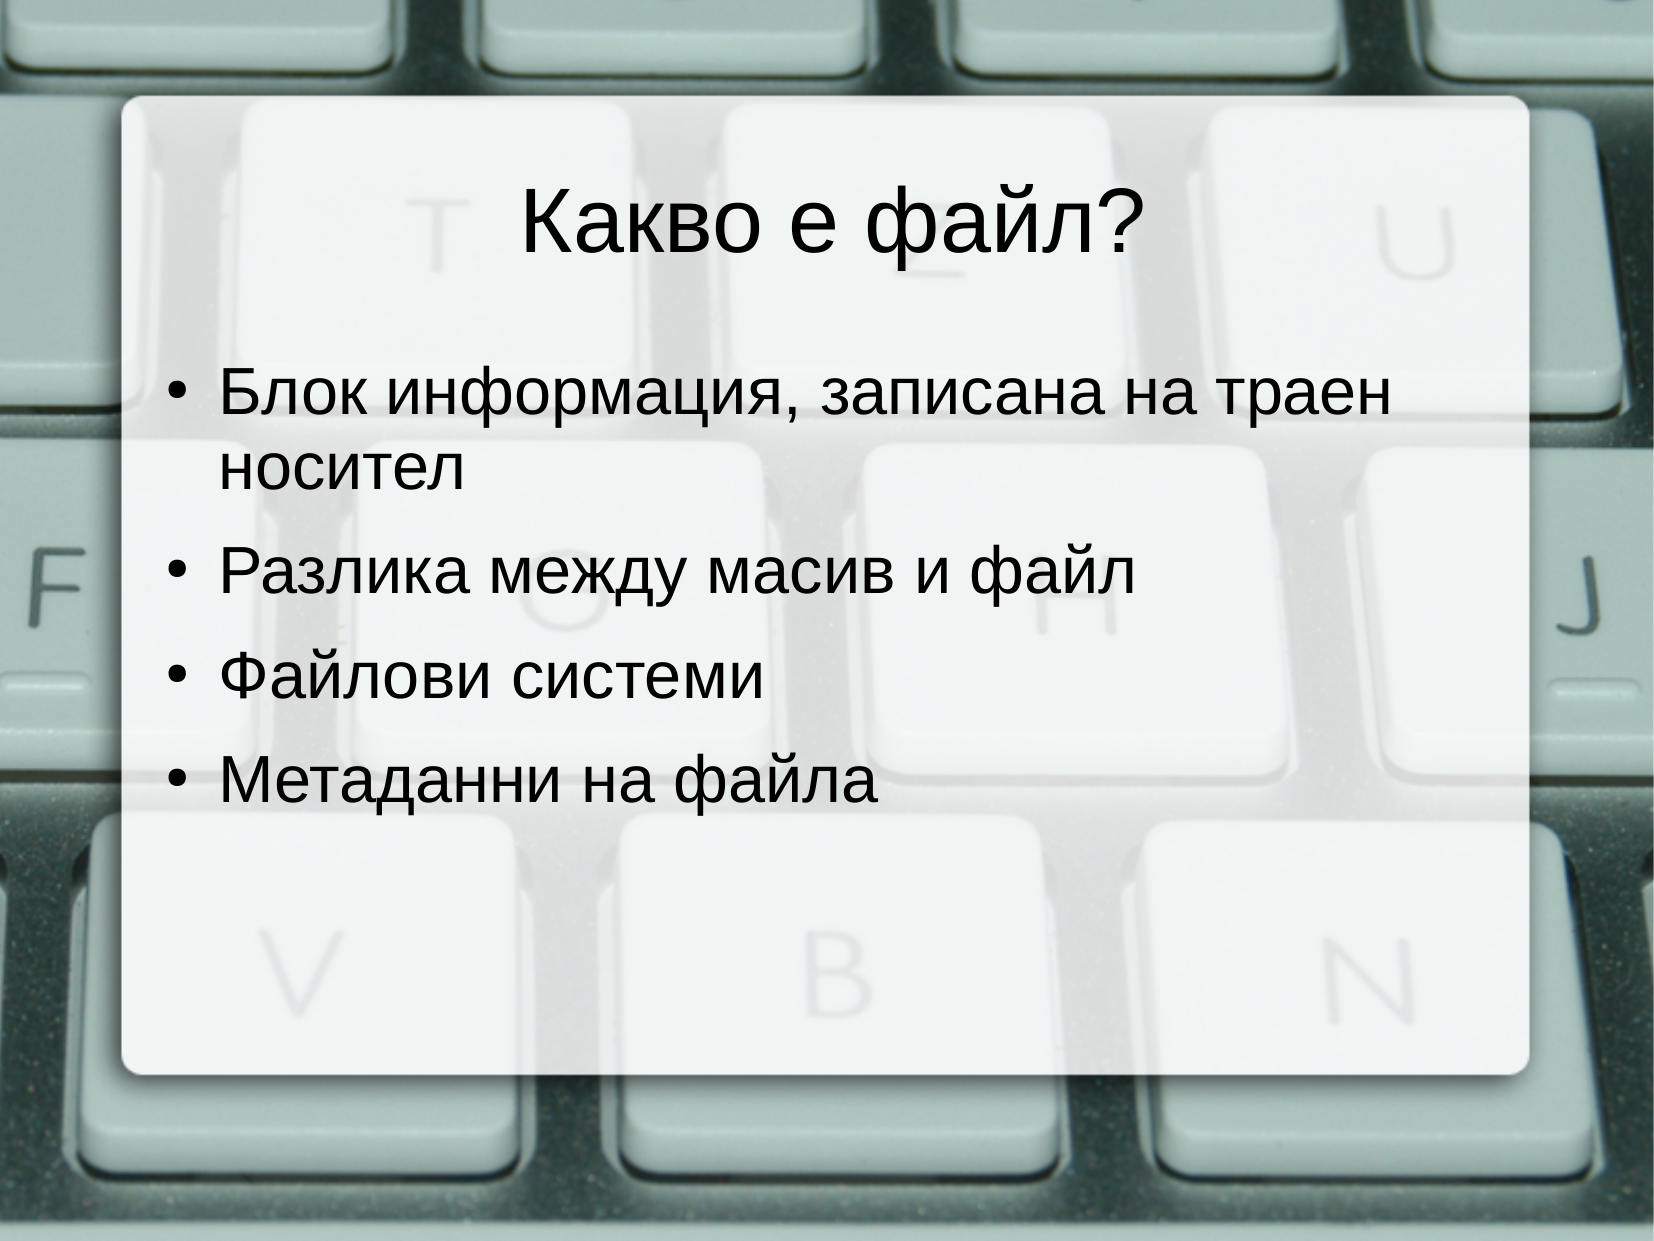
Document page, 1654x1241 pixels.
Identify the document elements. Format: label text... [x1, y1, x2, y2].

title Какво е файл? [135, 117, 1506, 325]
picture [0, 0, 1654, 1241]
list Блок информация, записана на траен носител Разлика между масив и файл Файлови системи Метаданни на файла [147, 354, 1506, 1074]
